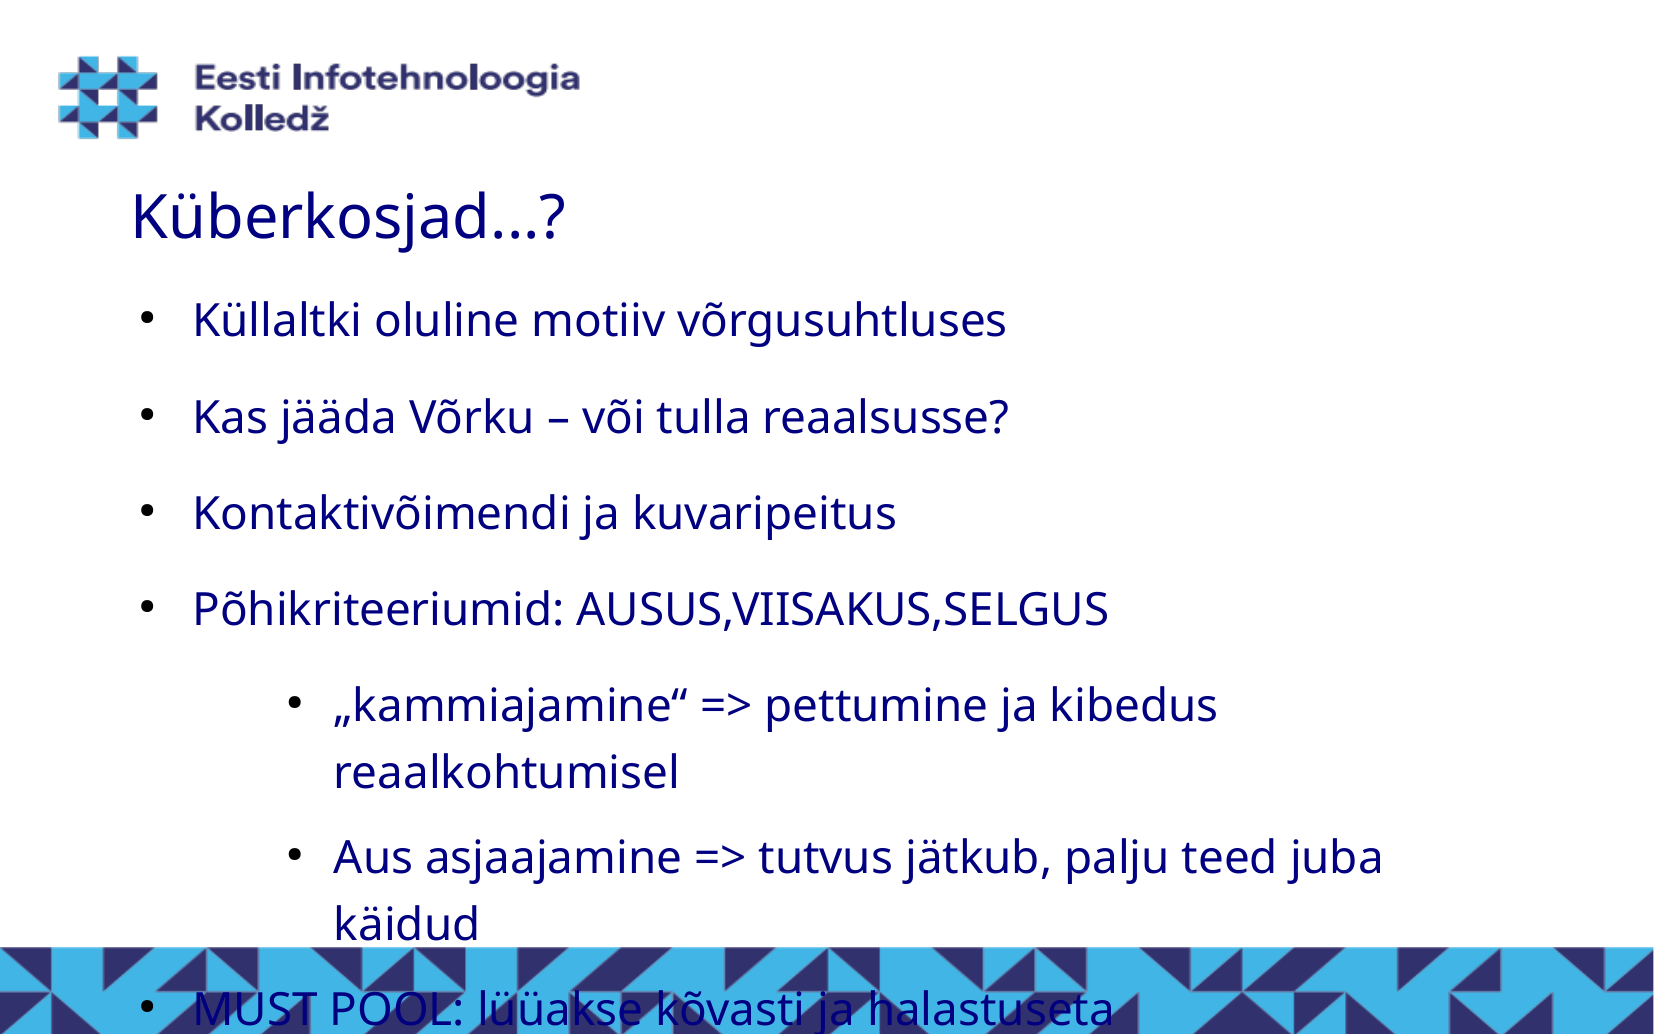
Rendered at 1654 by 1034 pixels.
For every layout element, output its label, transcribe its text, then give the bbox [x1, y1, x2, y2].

list Küllaltki oluline motiiv võrgusuhtluses Kas jääda Võrku – või tulla reaalsusse? Kontaktivõimendi ja kuvaripeitus Põhikriteeriumid: AUSUS,VIISAKUS,SELGUS „kammiajamine“ => pettumine ja kibedus reaalkohtumisel Aus asjaajamine => tutvus jätkub, palju teed juba käidud MUST POOL: lüüakse kõvasti ja halastuseta [121, 287, 1533, 1034]
title Küberkosjad...? [75, 126, 623, 303]
